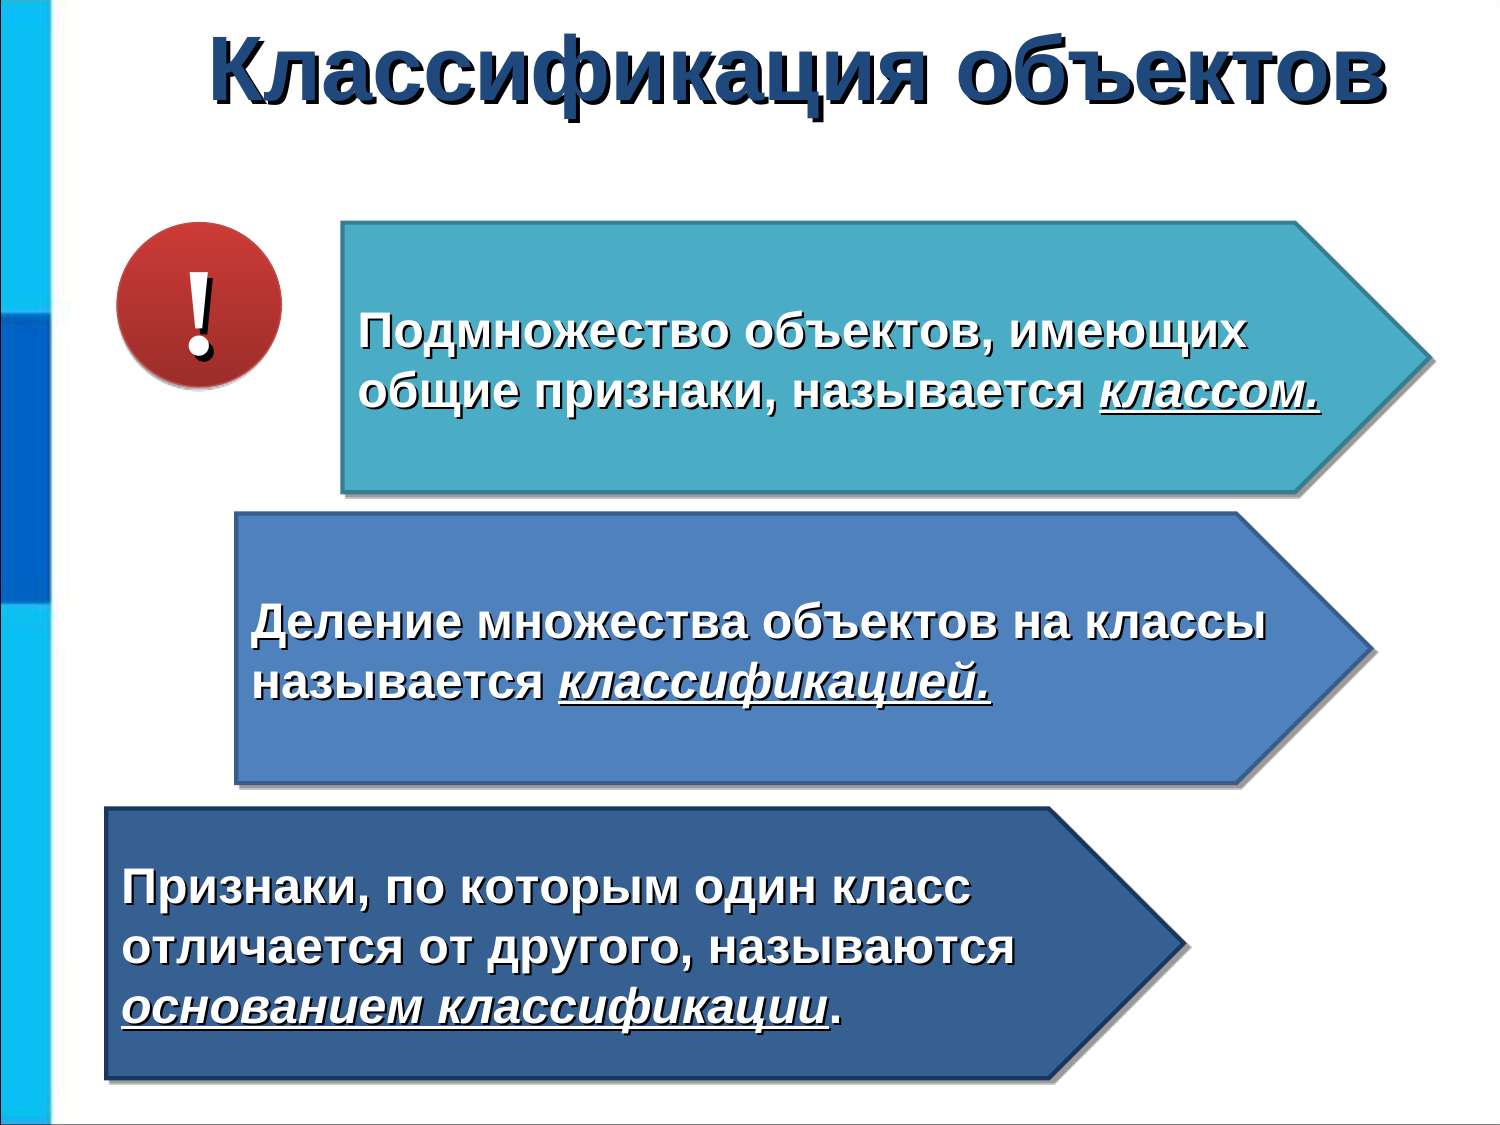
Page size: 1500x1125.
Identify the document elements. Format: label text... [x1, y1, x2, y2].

picture [0, 0, 1500, 1125]
text_box Подмножество объектов, имеющих общие признаки, называется классом. [342, 222, 1430, 493]
title Классификация объектов [171, 11, 1425, 116]
text_box ! [117, 222, 282, 387]
text_box Признаки, по которым один класс отличается от другого, называются основанием классификации. [106, 808, 1184, 1079]
text_box Деление множества объектов на классы называется классификацией. [236, 513, 1372, 784]
